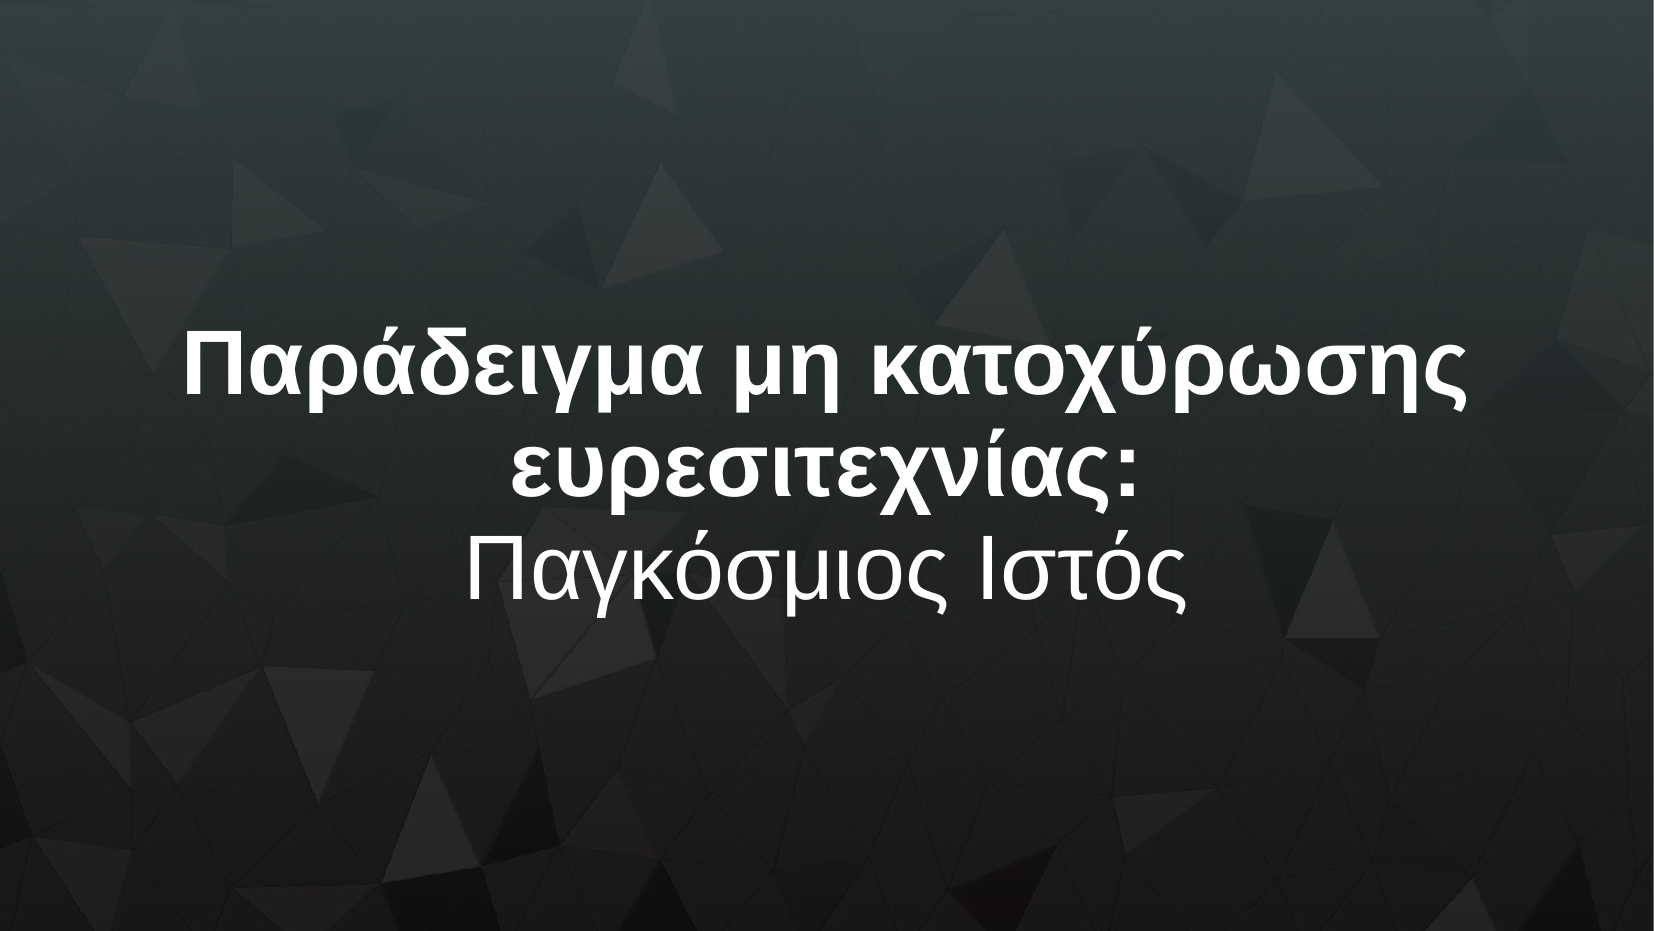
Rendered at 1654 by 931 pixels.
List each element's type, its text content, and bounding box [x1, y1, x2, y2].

picture [0, 0, 1654, 931]
title Παράδειγμα μη κατοχύρωσης ευρεσιτεχνίας: Παγκόσμιος Ιστός [82, 311, 1571, 619]
